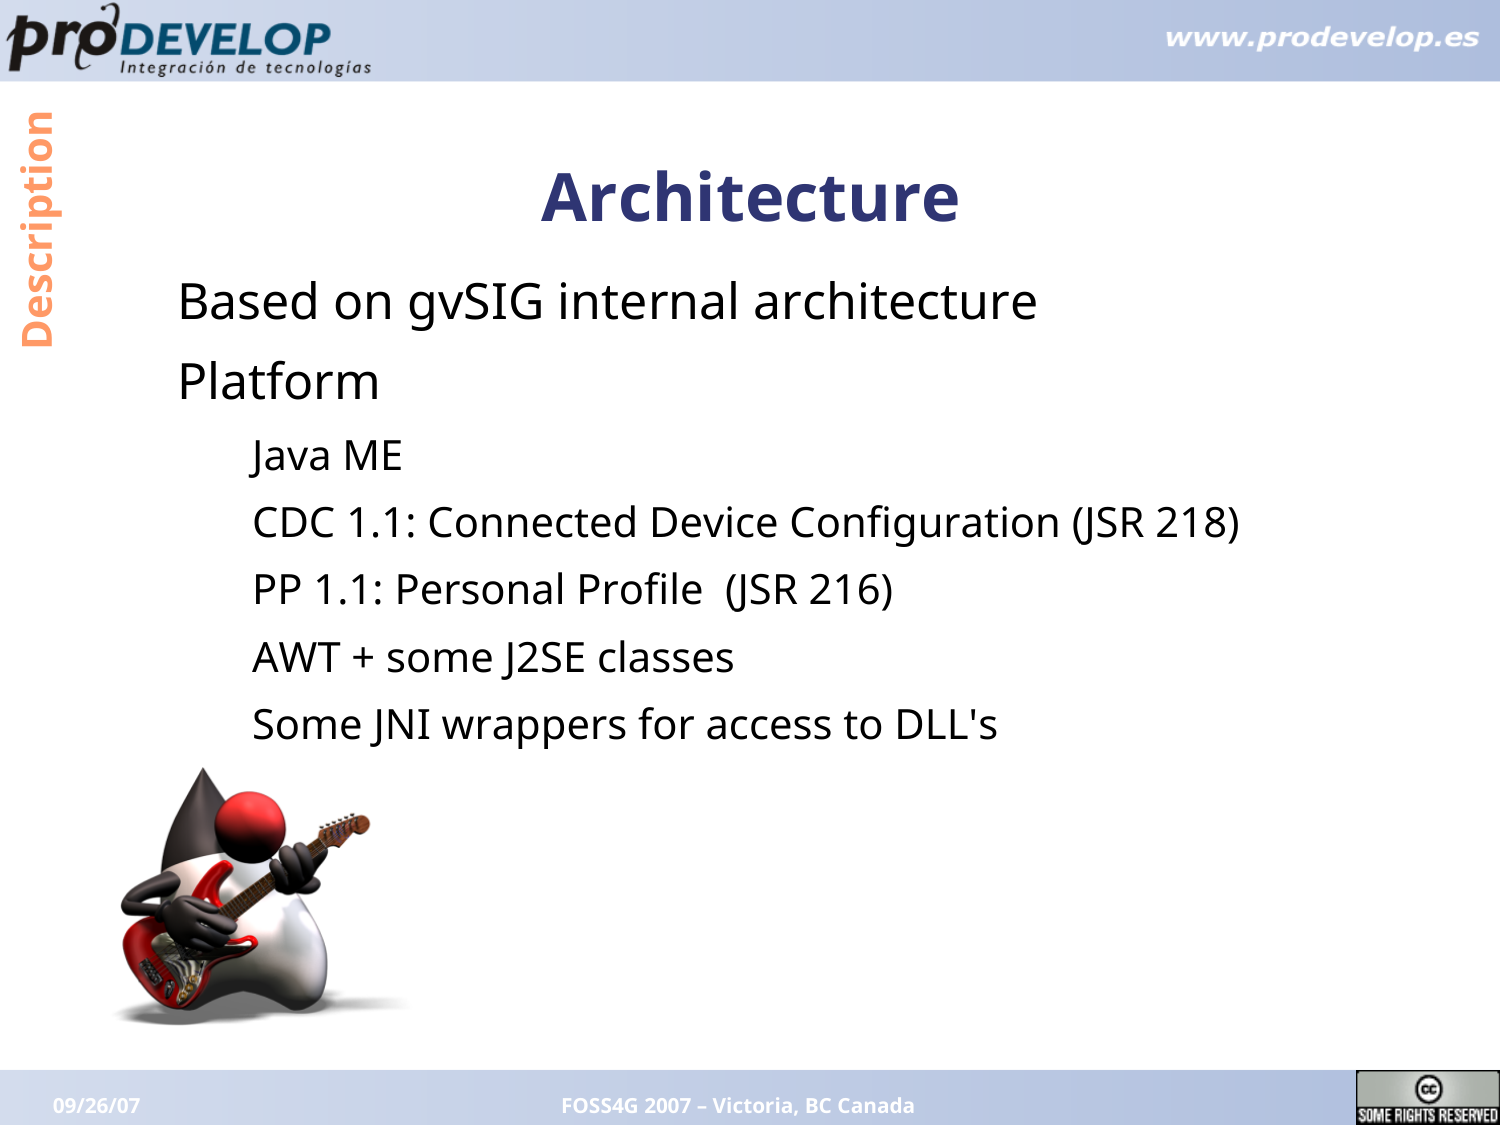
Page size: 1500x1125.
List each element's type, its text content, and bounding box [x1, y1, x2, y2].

picture [0, 0, 1500, 1125]
title Architecture [76, 101, 1427, 290]
title Description [0, 76, 71, 384]
list Based on gvSIG internal architecture Platform Java ME CDC 1.1: Connected Device Configuration (JSR 218) PP 1.1: Personal Profile (JSR 216) AWT + some J2SE classes Some JNI wrappers for access to DLL's [177, 265, 1418, 1052]
